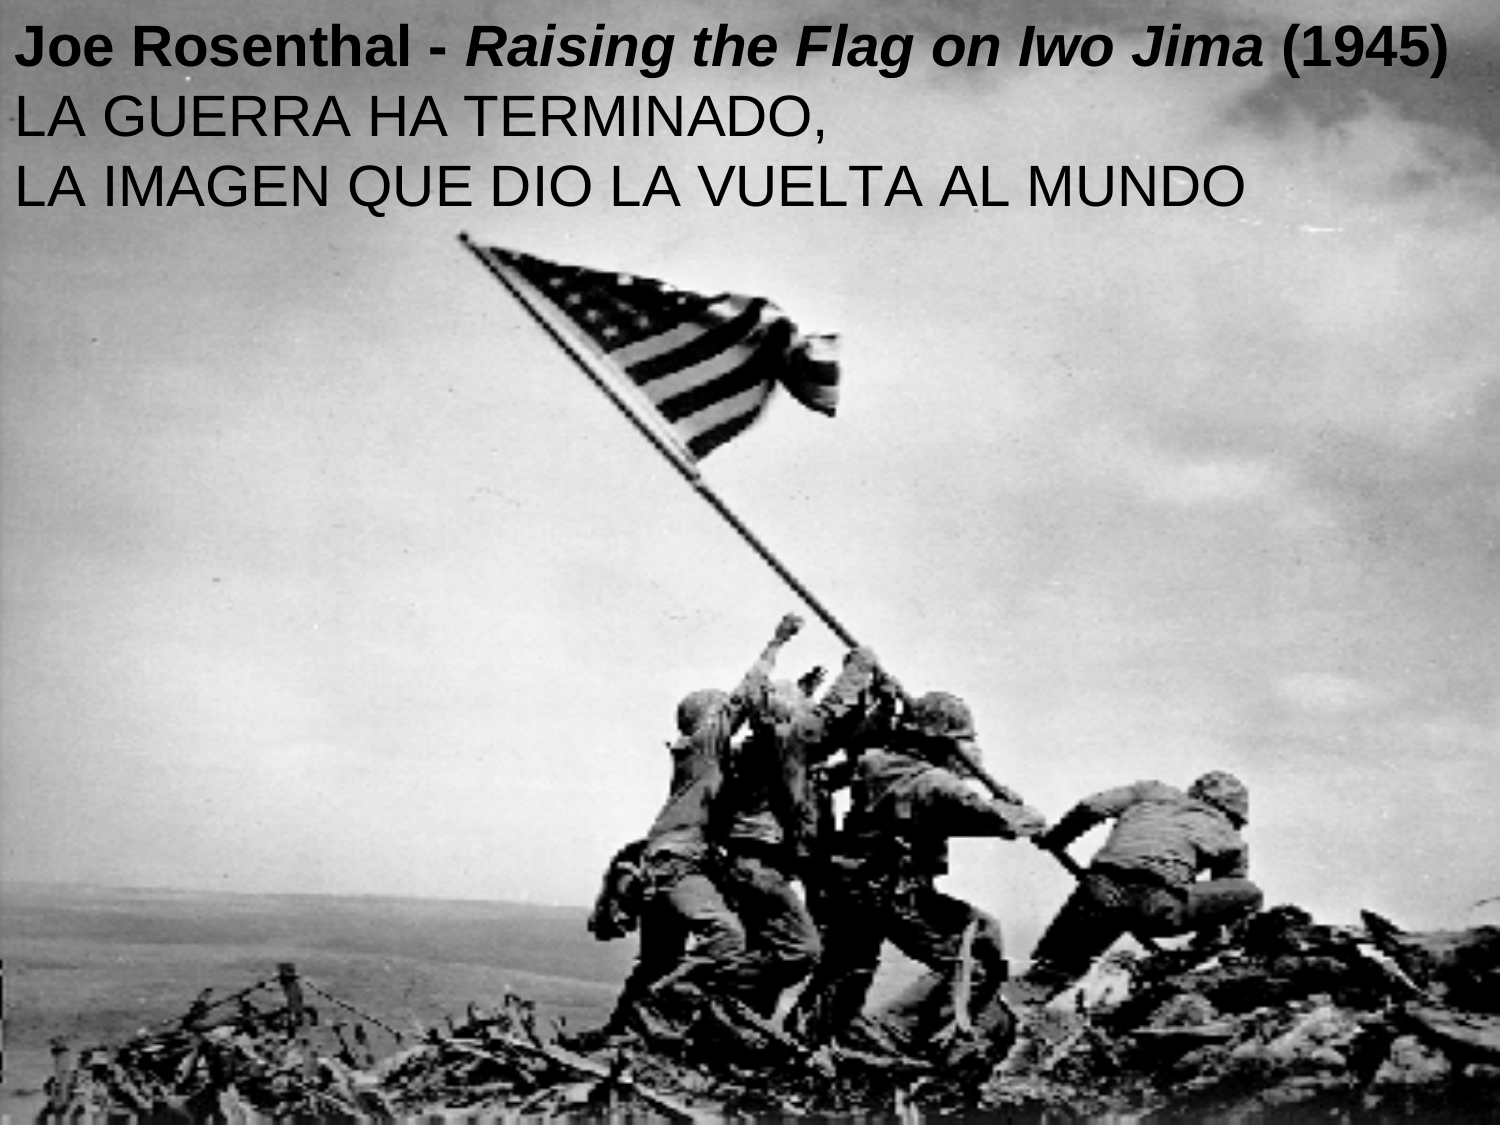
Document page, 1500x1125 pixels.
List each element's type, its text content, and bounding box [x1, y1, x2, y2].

picture [0, 227, 1500, 1125]
text_box Joe Rosenthal - Raising the Flag on Iwo Jima (1945) LA GUERRA HA TERMINADO, LA IMAGEN QUE DIO LA VUELTA AL MUNDO [0, 0, 1500, 227]
